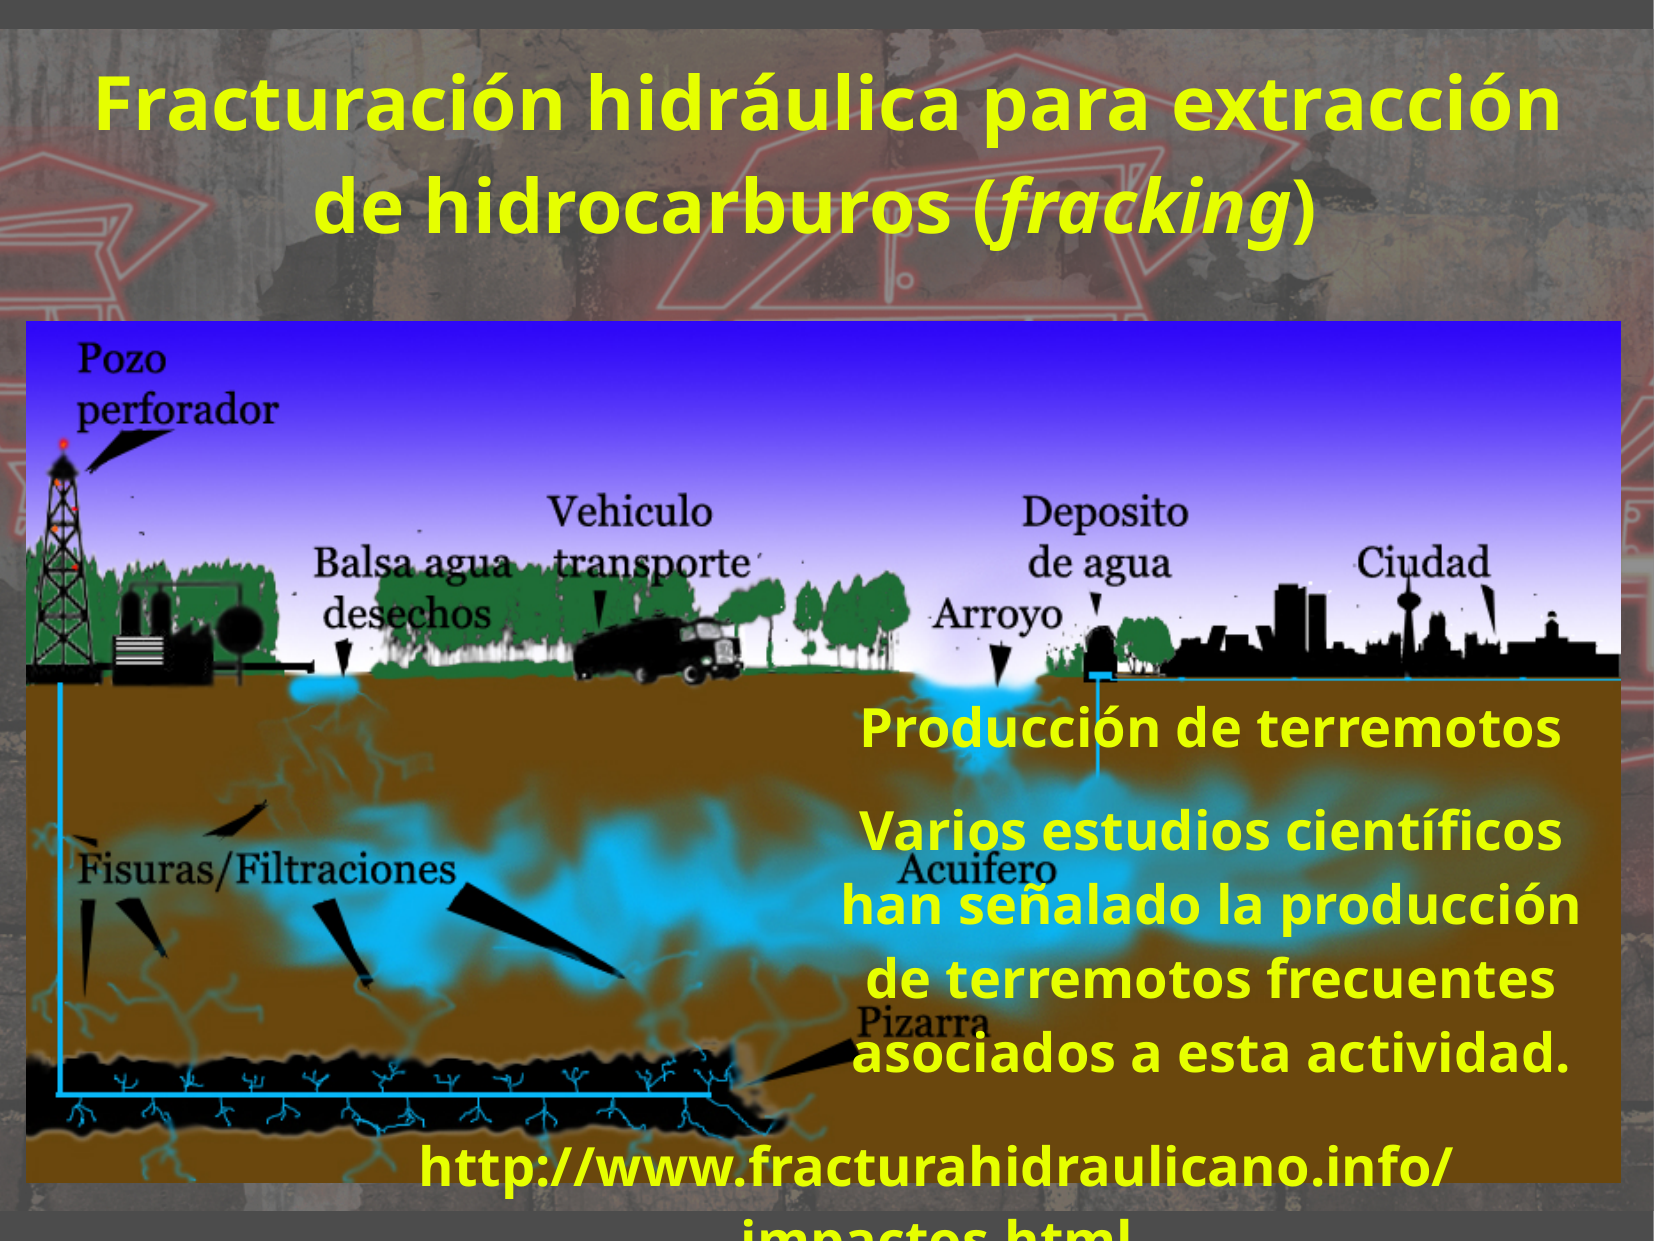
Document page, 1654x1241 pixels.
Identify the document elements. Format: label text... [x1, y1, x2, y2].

picture [0, 29, 1654, 1211]
list http://www.fracturahidraulicano.info/impactos.html [184, 1128, 1619, 1195]
title Fracturación hidráulica para extracción de hidrocarburos (fracking) [59, 56, 1571, 250]
list Producción de terremotos Varios estudios científicos han señalado la producción de terremotos frecuentes asociados a esta actividad. [732, 689, 1619, 1128]
